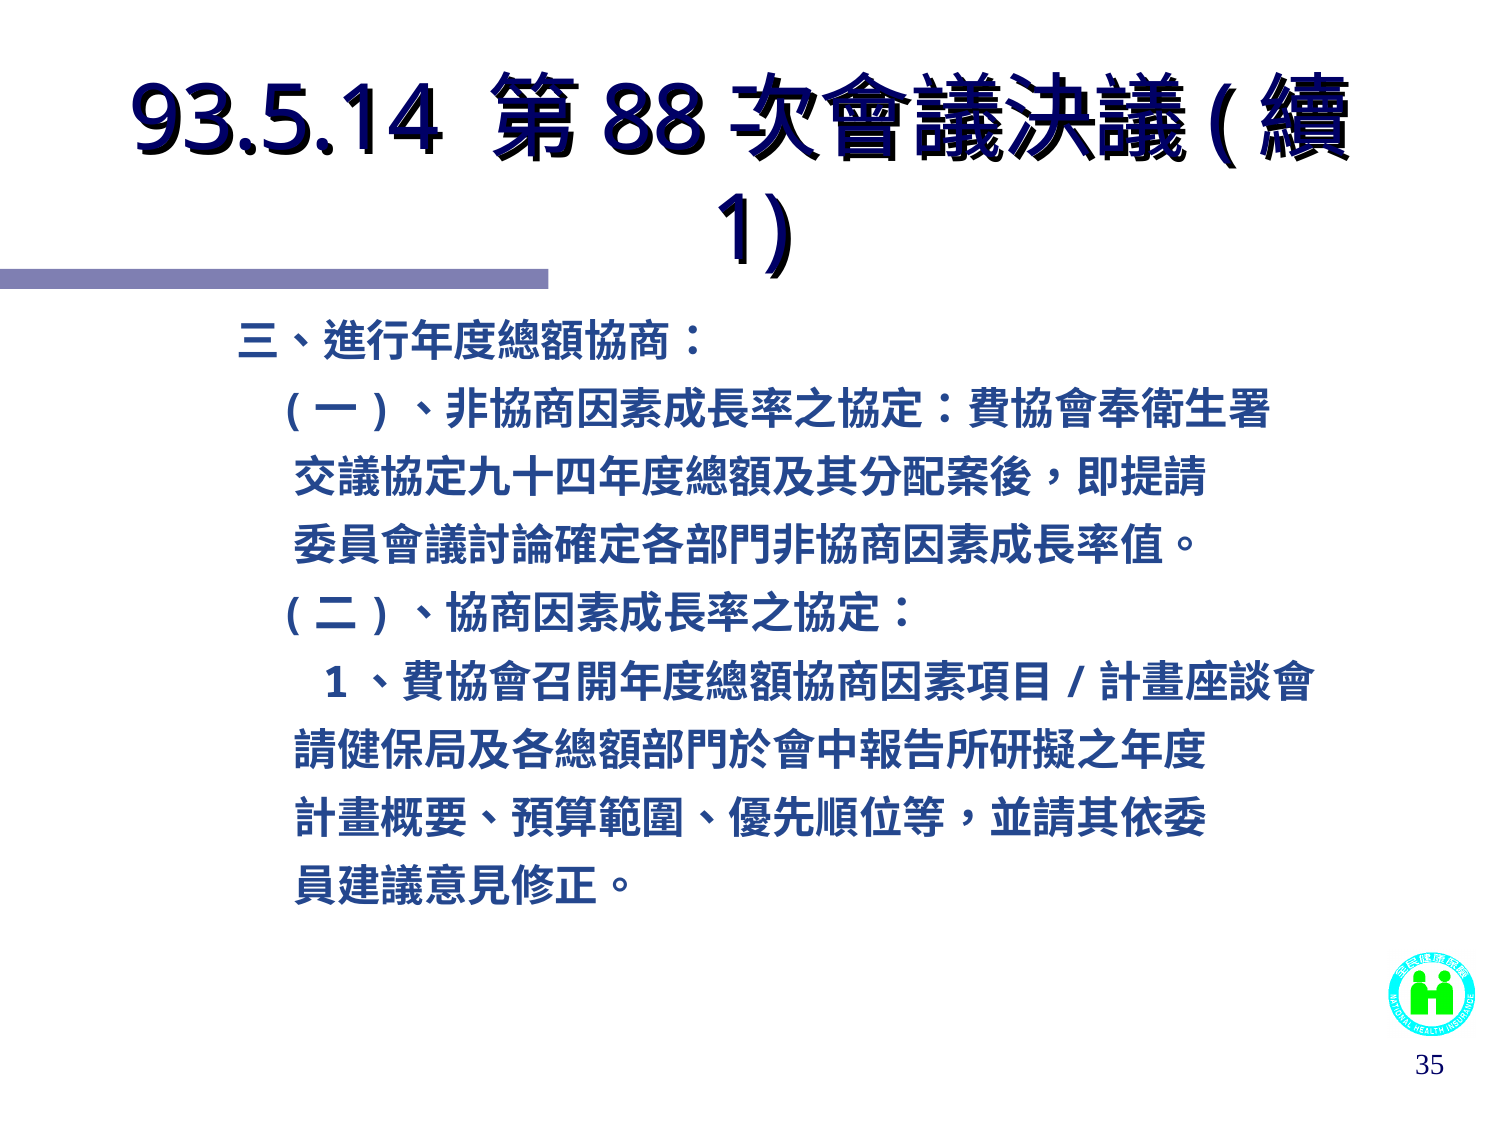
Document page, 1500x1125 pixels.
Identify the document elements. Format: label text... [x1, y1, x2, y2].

title 93.5.14 第88次會議決議(續1) [112, 50, 1388, 238]
text_box [1400, 1037, 1476, 1125]
list 三、進行年度總額協商： (一)、非協商因素成長率之協定：費協會奉衛生署 交議協定九十四年度總額及其分配案後，即提請 委員會議討論確定各部門非協商因素成長率值。 (二)、協商因素成長率之協定： 1、費協會召開年度總額協商因素項目/計畫座談會 請健保局及各總額部門於會中報告所研擬之年度 計畫概要、預算範圍、優先順位等，並請其依委 員建議意見修正。 [112, 299, 1401, 988]
